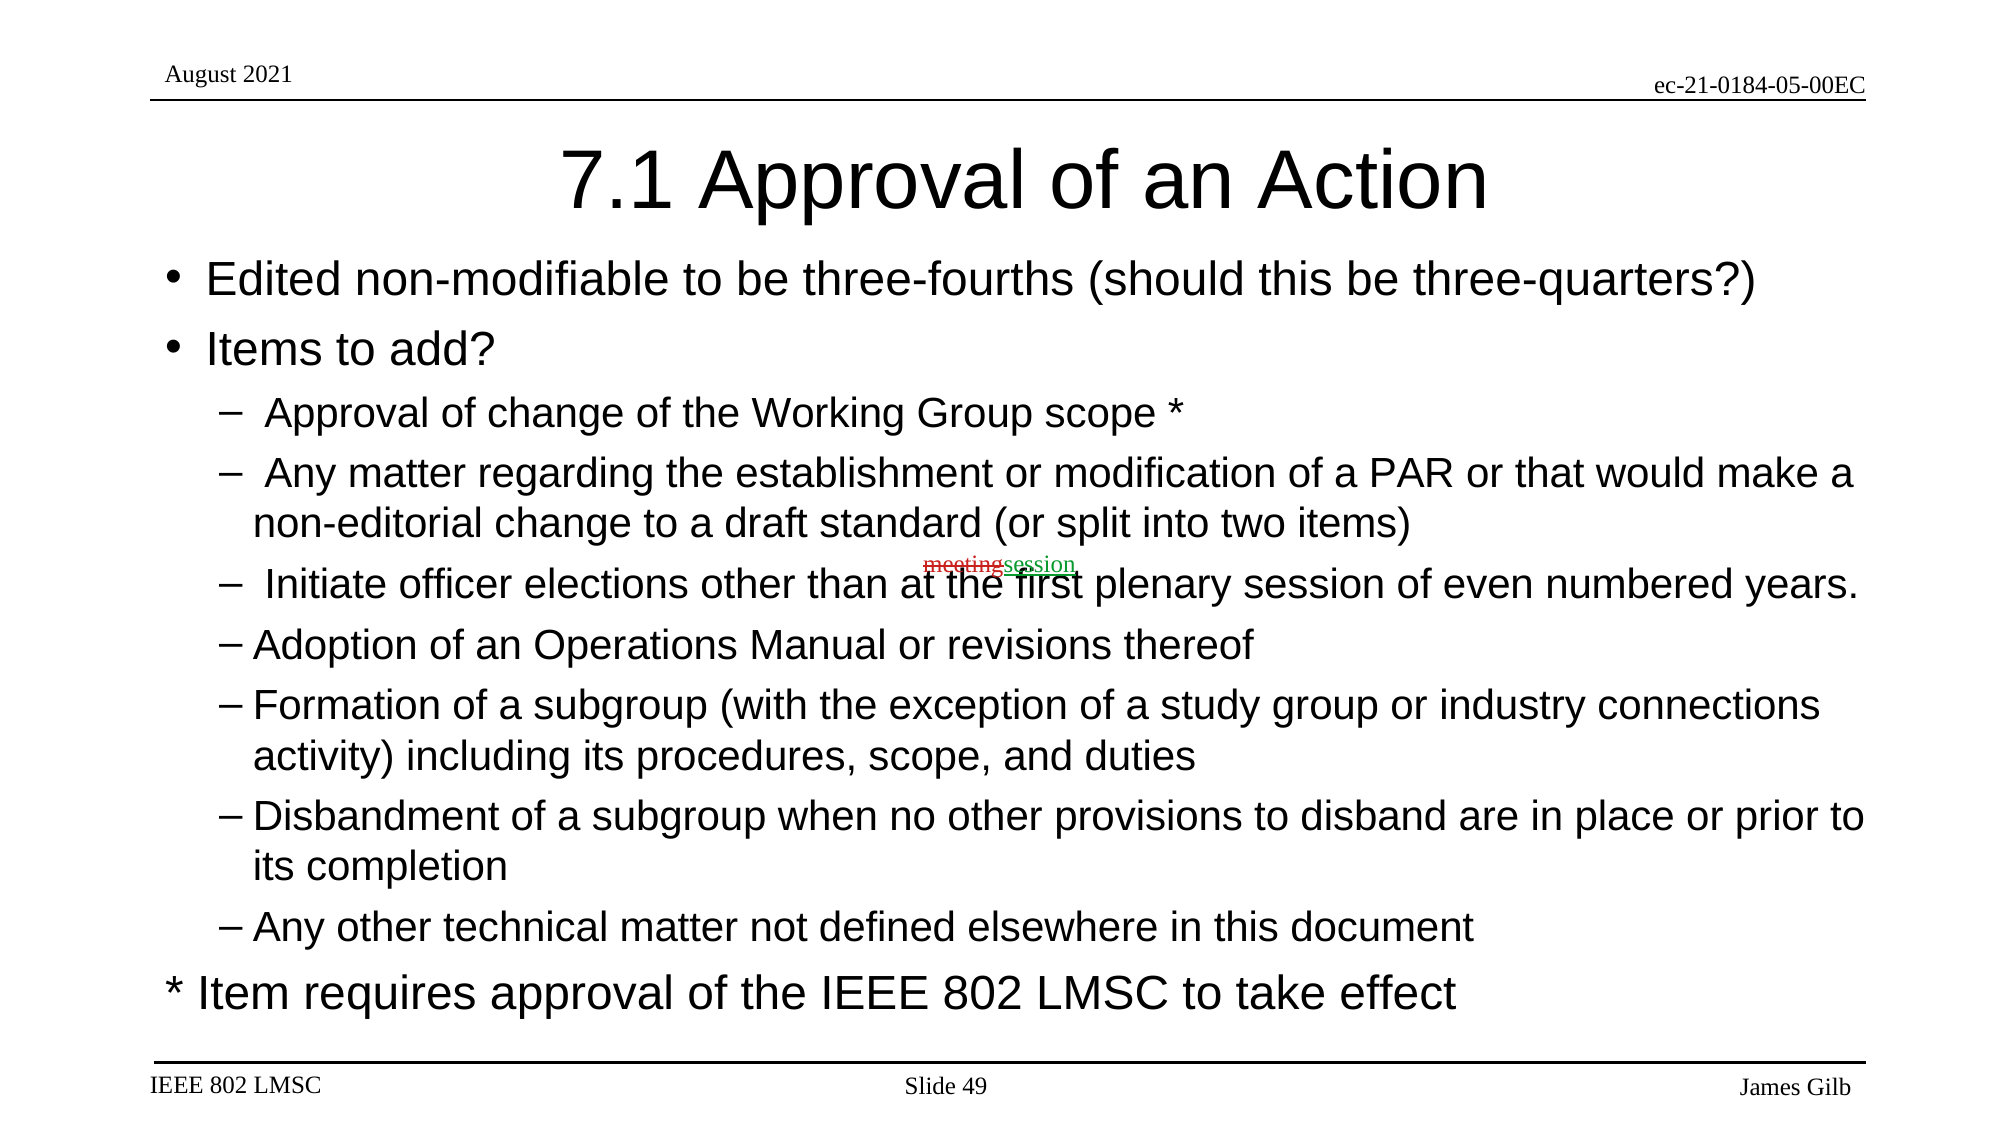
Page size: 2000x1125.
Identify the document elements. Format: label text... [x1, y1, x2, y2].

title 7.1 Approval of an Action [149, 112, 1900, 238]
list Edited non-modifiable to be three-fourths (should this be three-quarters?) Items to add? Approval of change of the Working Group scope * Any matter regarding the establishment or modification of a PAR or that would make a non-editorial change to a draft standard (or split into two items) Initiate officer elections other than at the first plenary session of even numbered years. Adoption of an Operations Manual or revisions thereof Formation of a subgroup (with the exception of a study group or industry connections activity) including its procedures, scope, and duties Disbandment of a subgroup when no other provisions to disband are in place or prior to its completion Any other technical matter not defined elsewhere in this document * Item requires approval of the IEEE 802 LMSC to take effect [150, 239, 1900, 1051]
text_box meetingsession [908, 540, 1091, 586]
